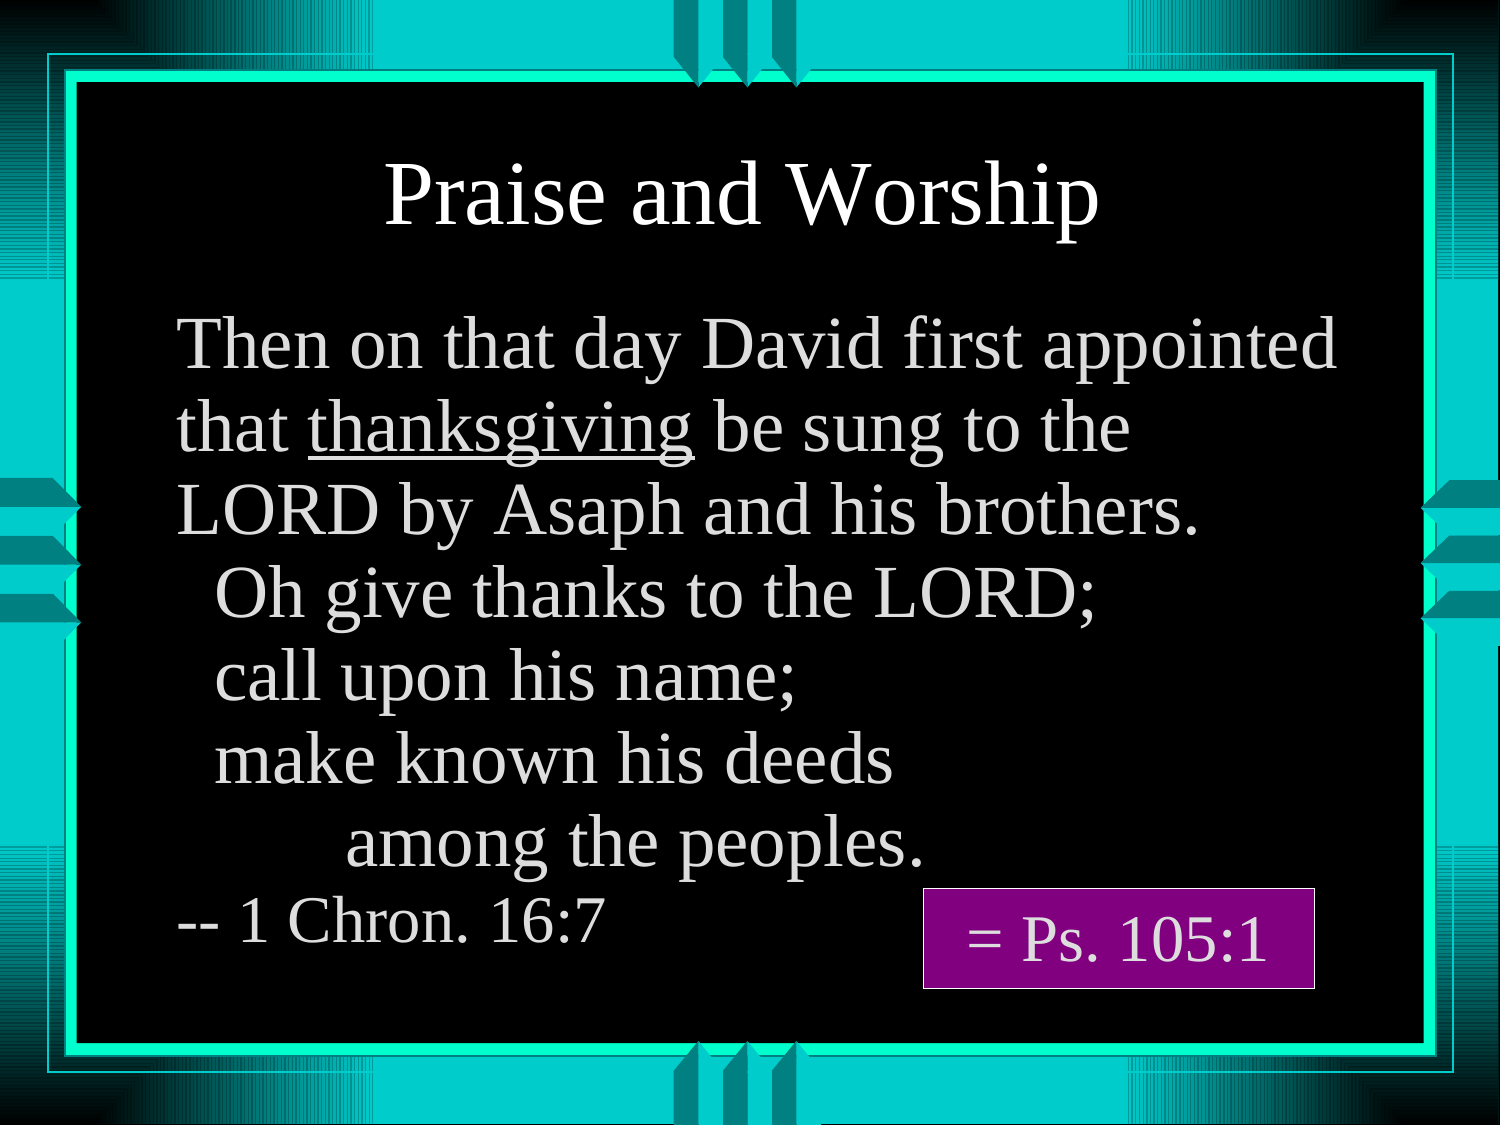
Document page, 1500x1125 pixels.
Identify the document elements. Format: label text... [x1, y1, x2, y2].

title Praise and Worship [86, 99, 1400, 288]
text_box Then on that day David first appointed that thanksgiving be sung to the LORD by Asaph and his brothers. Oh give thanks to the LORD; call upon his name; make known his deeds among the peoples. -- 1 Chron. 16:7 [161, 294, 1362, 965]
text_box = Ps. 105:1 [923, 888, 1315, 989]
